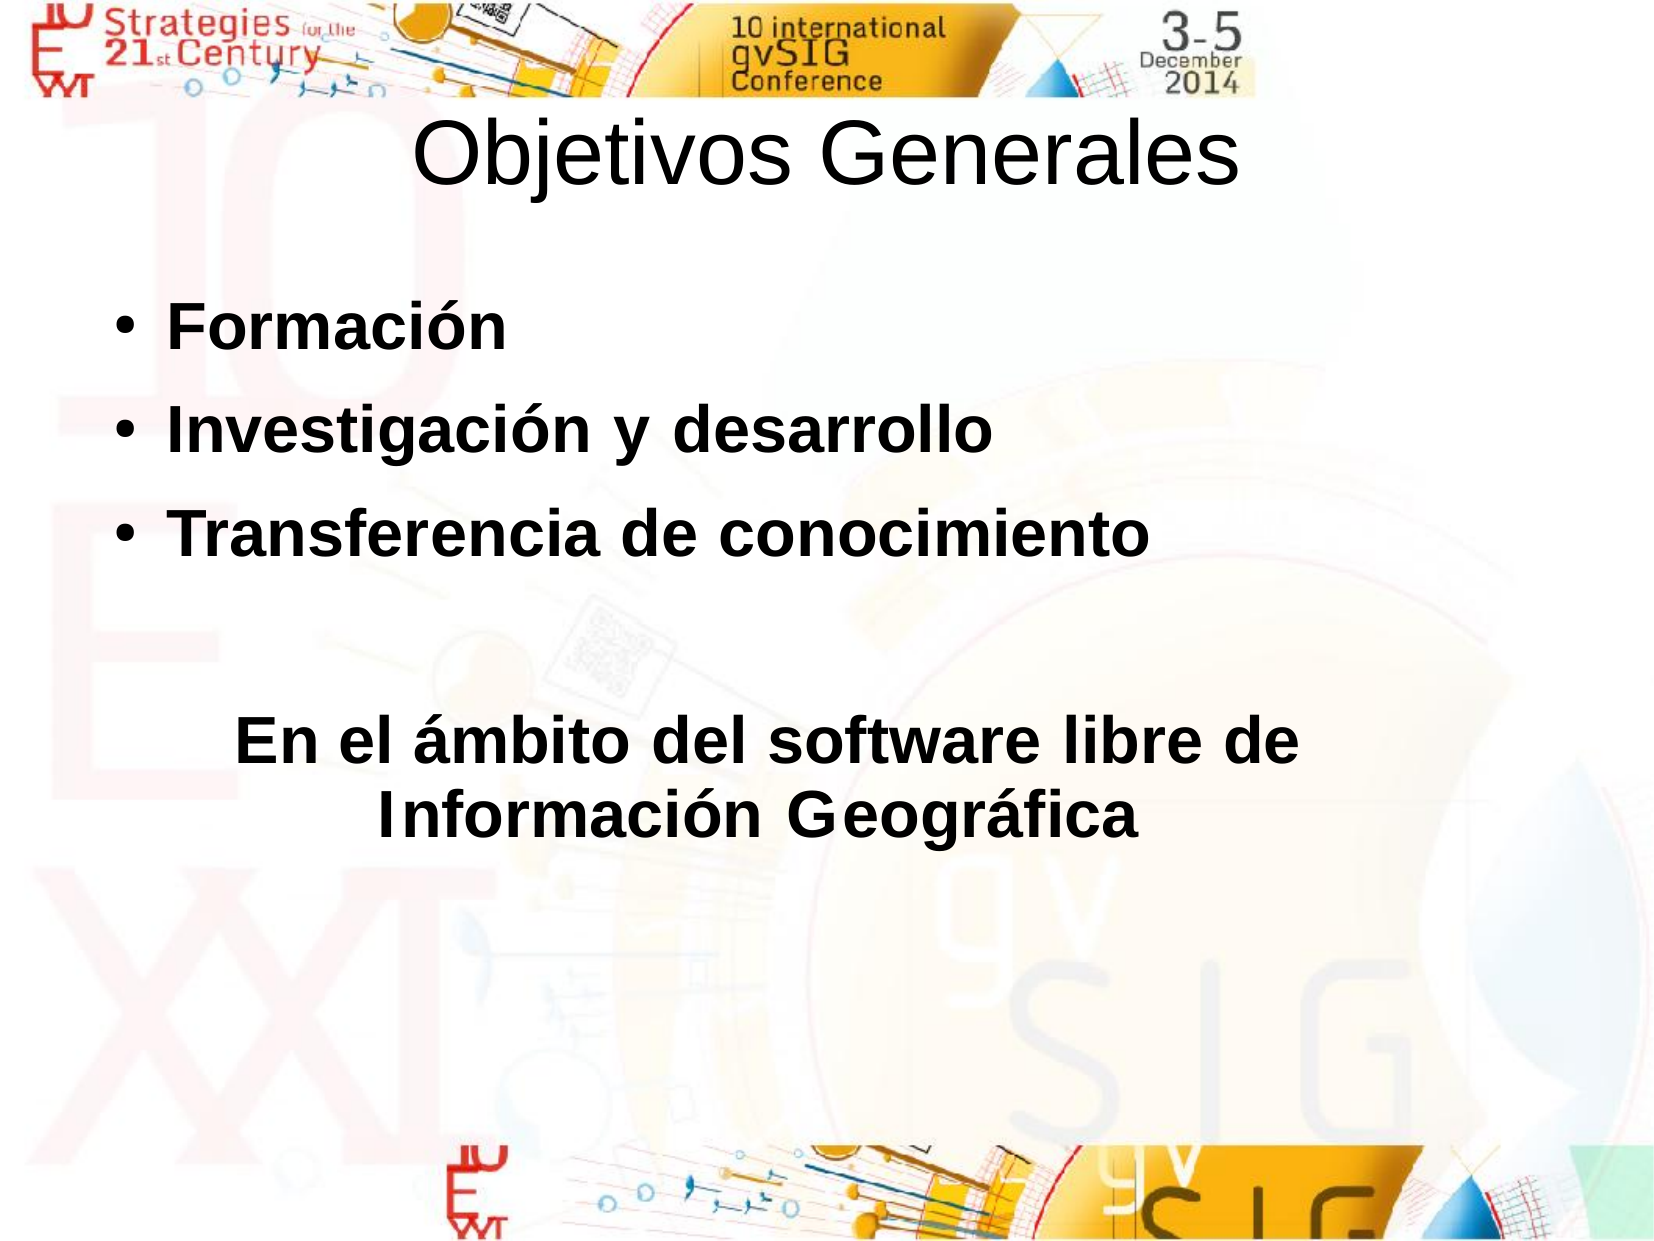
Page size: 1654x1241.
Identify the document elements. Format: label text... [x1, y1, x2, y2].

title Objetivos Generales [82, 49, 1571, 257]
picture [0, 0, 1654, 1241]
list Formación Investigación y desarrollo Transferencia de conocimiento En el ámbito del software libre de Información Geográfica [82, 290, 1571, 1061]
